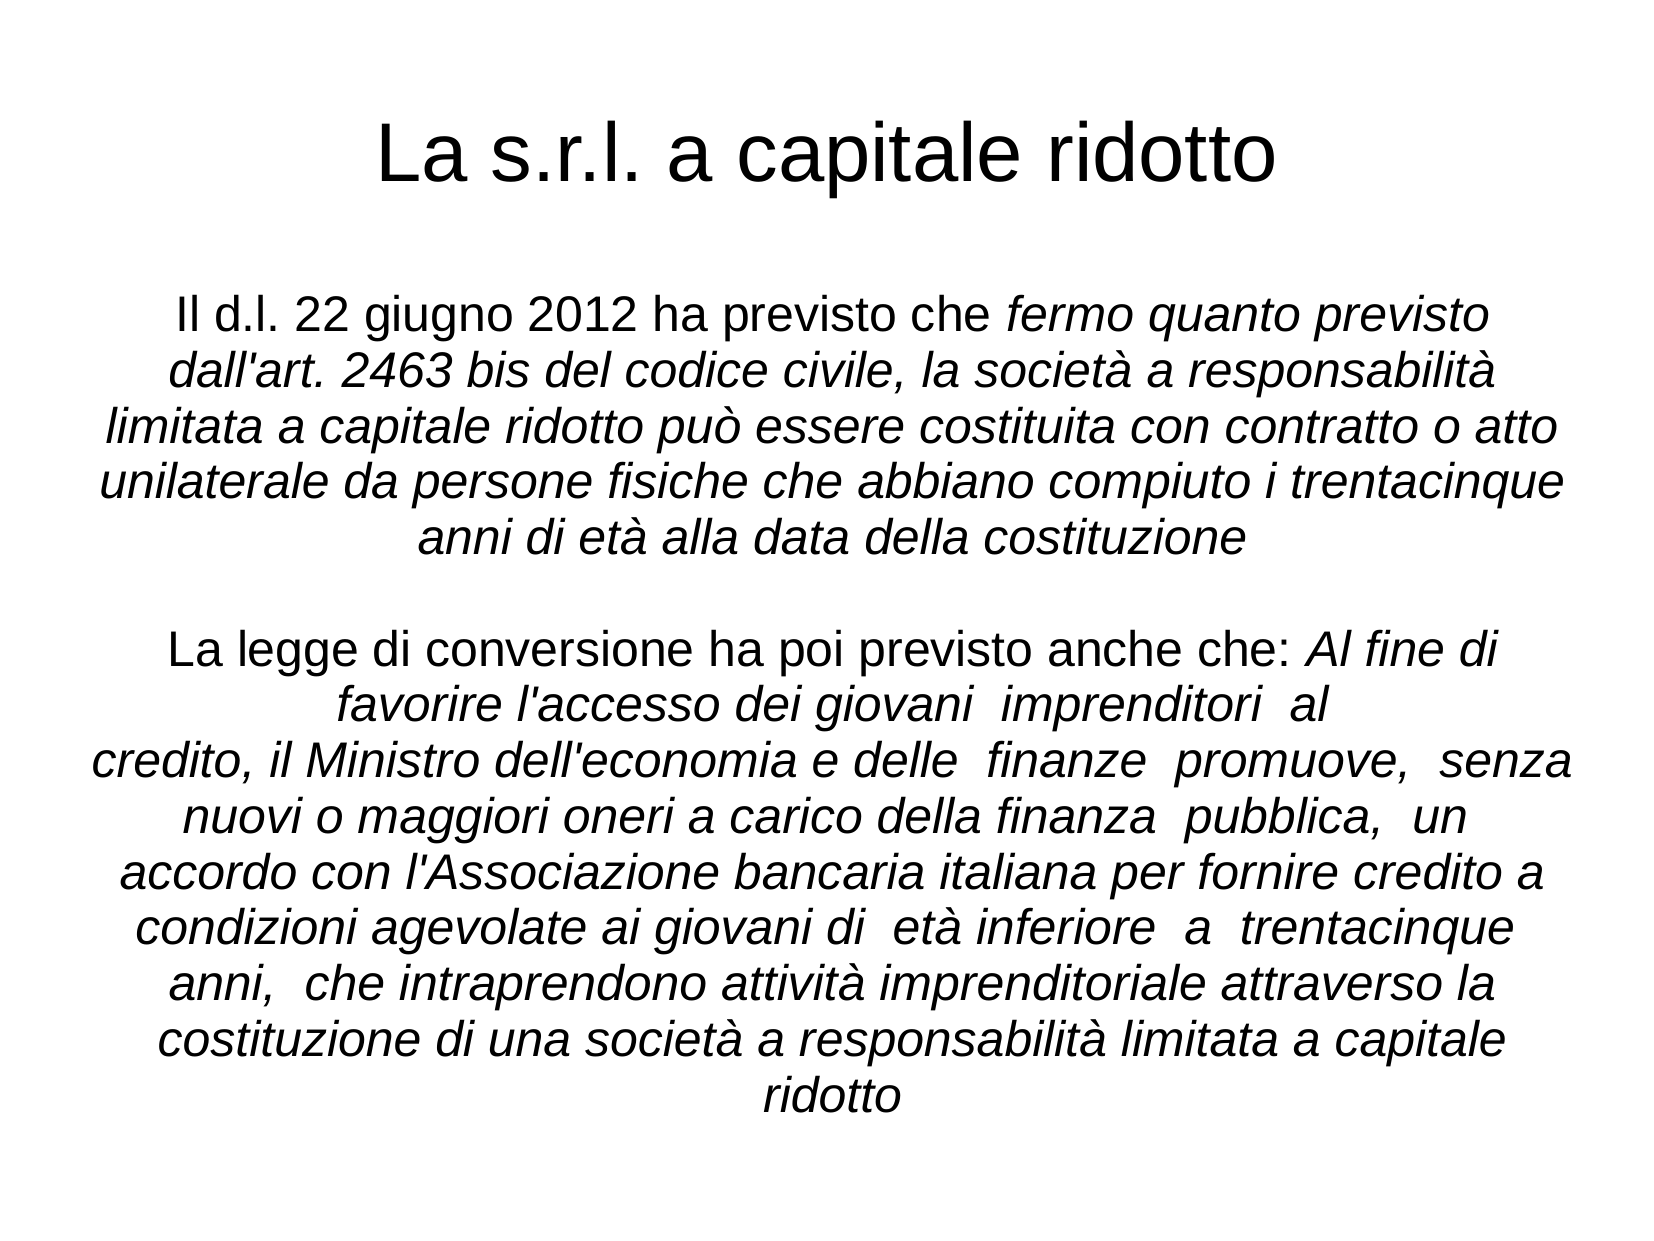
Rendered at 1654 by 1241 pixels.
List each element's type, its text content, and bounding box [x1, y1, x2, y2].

subtitle Il d.l. 22 giugno 2012 ha previsto che fermo quanto previsto dall'art. 2463 bis del codice civile, la società a responsabilità limitata a capitale ridotto può essere costituita con contratto o atto unilaterale da persone fisiche che abbiano compiuto i trentacinque anni di età alla data della costituzione La legge di conversione ha poi previsto anche che: Al fine di favorire l'accesso dei giovani imprenditori al credito, il Ministro dell'economia e delle finanze promuove, senza nuovi o maggiori oneri a carico della finanza pubblica, un accordo con l'Associazione bancaria italiana per fornire credito a condizioni agevolate ai giovani di età inferiore a trentacinque anni, che intraprendono attività imprenditoriale attraverso la costituzione di una società a responsabilità limitata a capitale ridotto [88, 287, 1577, 1122]
title La s.r.l. a capitale ridotto [82, 49, 1571, 257]
